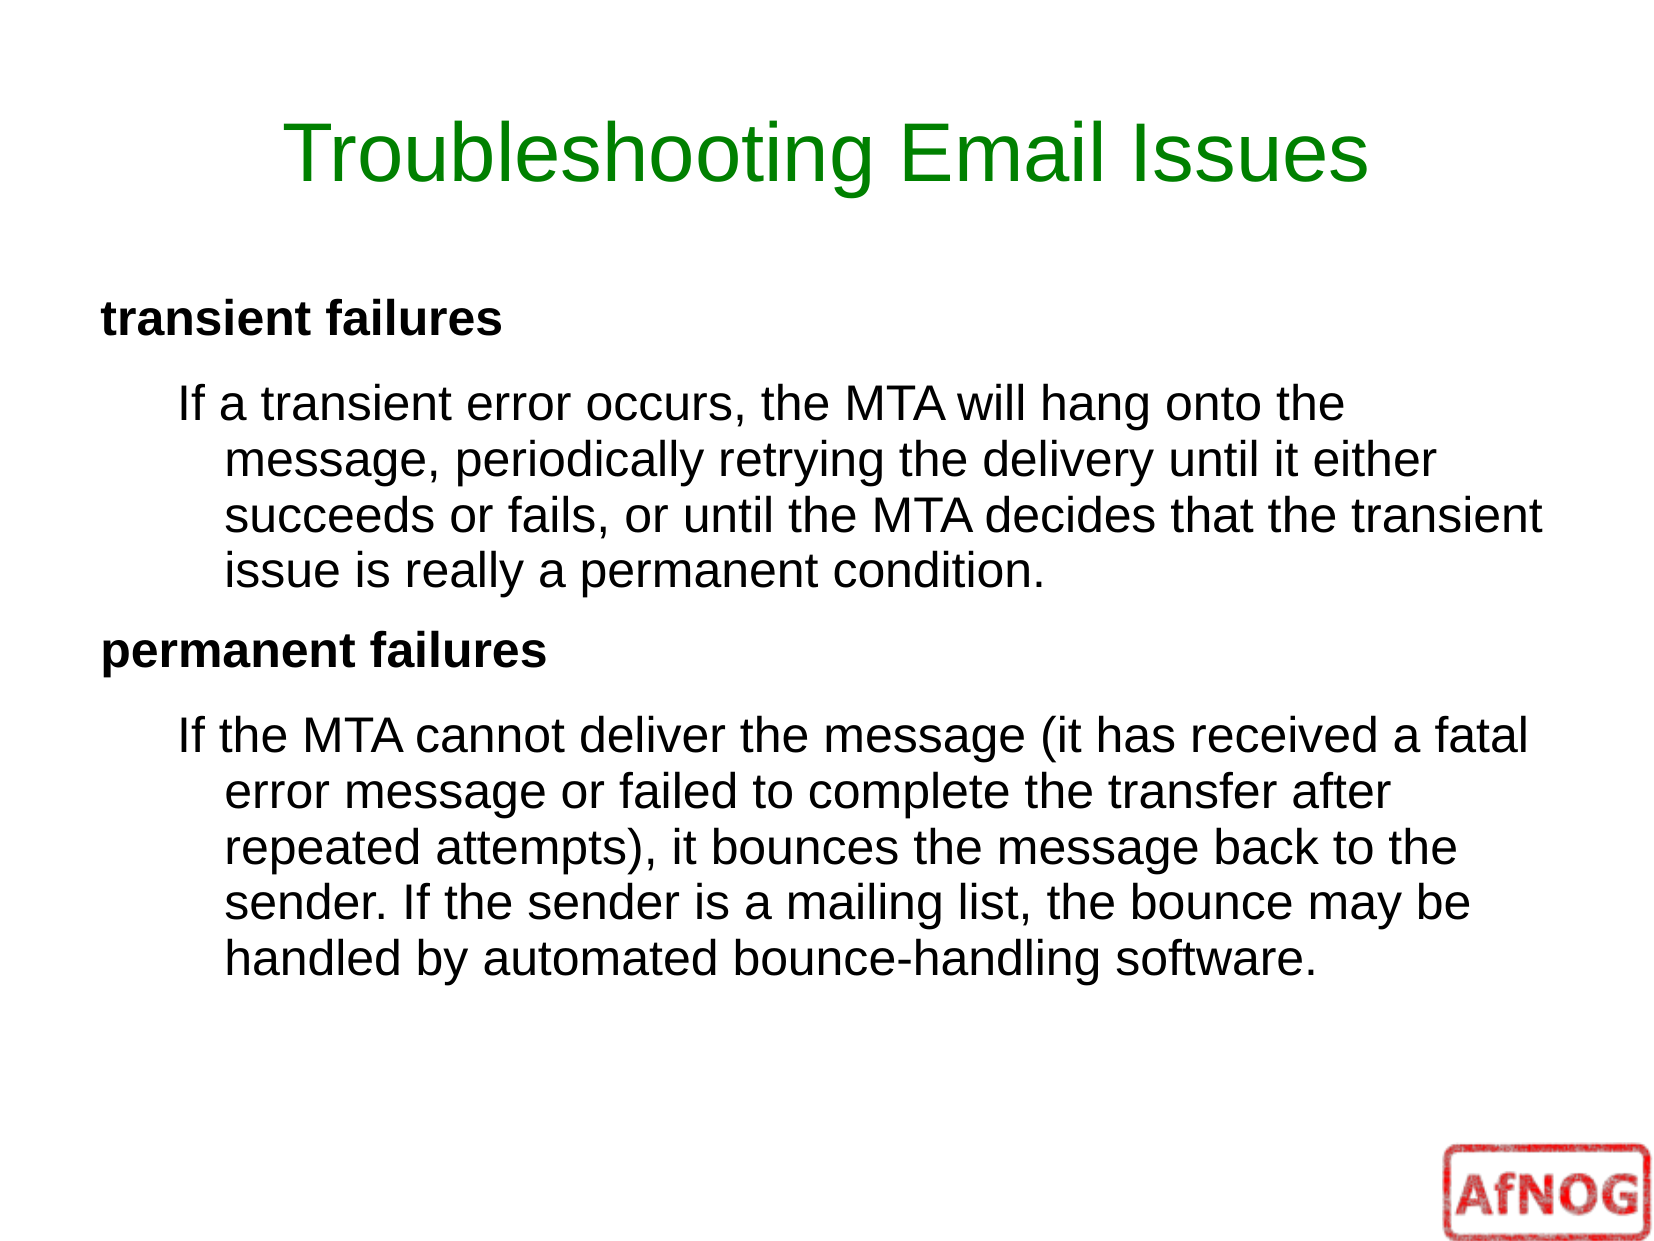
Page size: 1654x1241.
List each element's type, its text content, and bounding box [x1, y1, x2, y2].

title Troubleshooting Email Issues [82, 56, 1571, 250]
picture [1441, 1141, 1654, 1241]
list transient failures If a transient error occurs, the MTA will hang onto the message, periodically retrying the delivery until it either succeeds or fails, or until the MTA decides that the transient issue is really a permanent condition. permanent failures If the MTA cannot deliver the message (it has received a fatal error message or failed to complete the transfer after repeated attempts), it bounces the message back to the sender. If the sender is a mailing list, the bounce may be handled by automated bounce-handling software. [82, 290, 1571, 1094]
